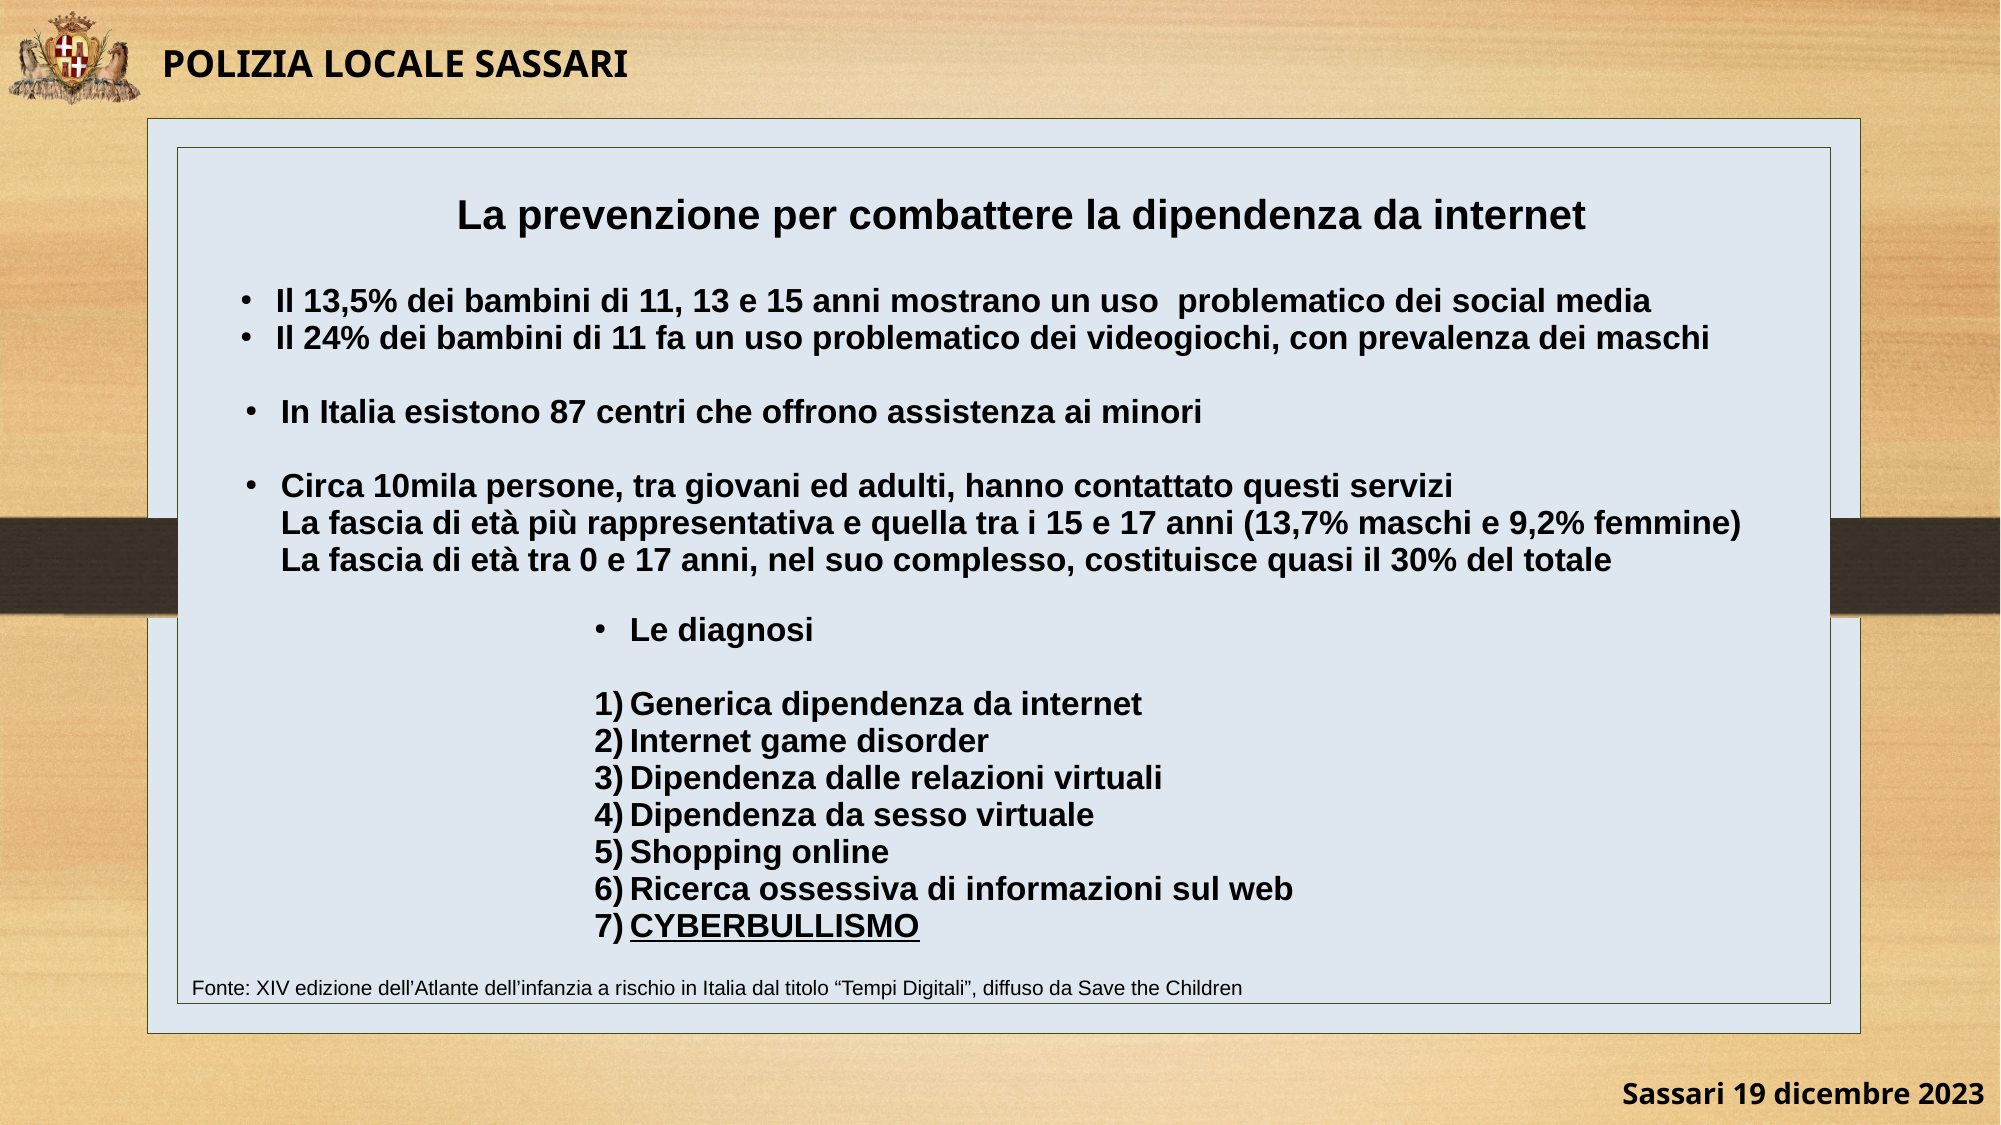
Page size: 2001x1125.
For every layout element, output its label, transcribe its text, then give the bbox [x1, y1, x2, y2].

text_box Il 13,5% dei bambini di 11, 13 e 15 anni mostrano un uso problematico dei social media Il 24% dei bambini di 11 fa un uso problematico dei videogiochi, con prevalenza dei maschi [225, 275, 1844, 401]
text_box POLIZIA LOCALE SASSARI [147, 30, 797, 98]
text_box Le diagnosi Generica dipendenza da internet Internet game disorder Dipendenza dalle relazioni virtuali Dipendenza da sesso virtuale Shopping online Ricerca ossessiva di informazioni sul web CYBERBULLISMO [579, 604, 1335, 953]
text_box [178, 148, 1830, 184]
text_box [147, 118, 1861, 518]
text_box La prevenzione per combattere la dipendenza da internet [177, 184, 1831, 247]
picture [0, 0, 2001, 1125]
text_box Fonte: XIV edizione dell’Atlante dell’infanzia a rischio in Italia dal titolo “Tempi Digitali”, diffuso da Save the Children [177, 969, 1736, 1008]
text_box [147, 618, 1861, 1034]
text_box [178, 247, 1830, 1003]
text_box Sassari 19 dicembre 2023 [1350, 1065, 2000, 1125]
text_box In Italia esistono 87 centri che offrono assistenza ai minori Circa 10mila persone, tra giovani ed adulti, hanno contattato questi servizi La fascia di età più rappresentativa e quella tra i 15 e 17 anni (13,7% maschi e 9,2% femmine) La fascia di età tra 0 e 17 anni, nel suo complesso, costituisce quasi il 30% del totale [230, 401, 1793, 624]
